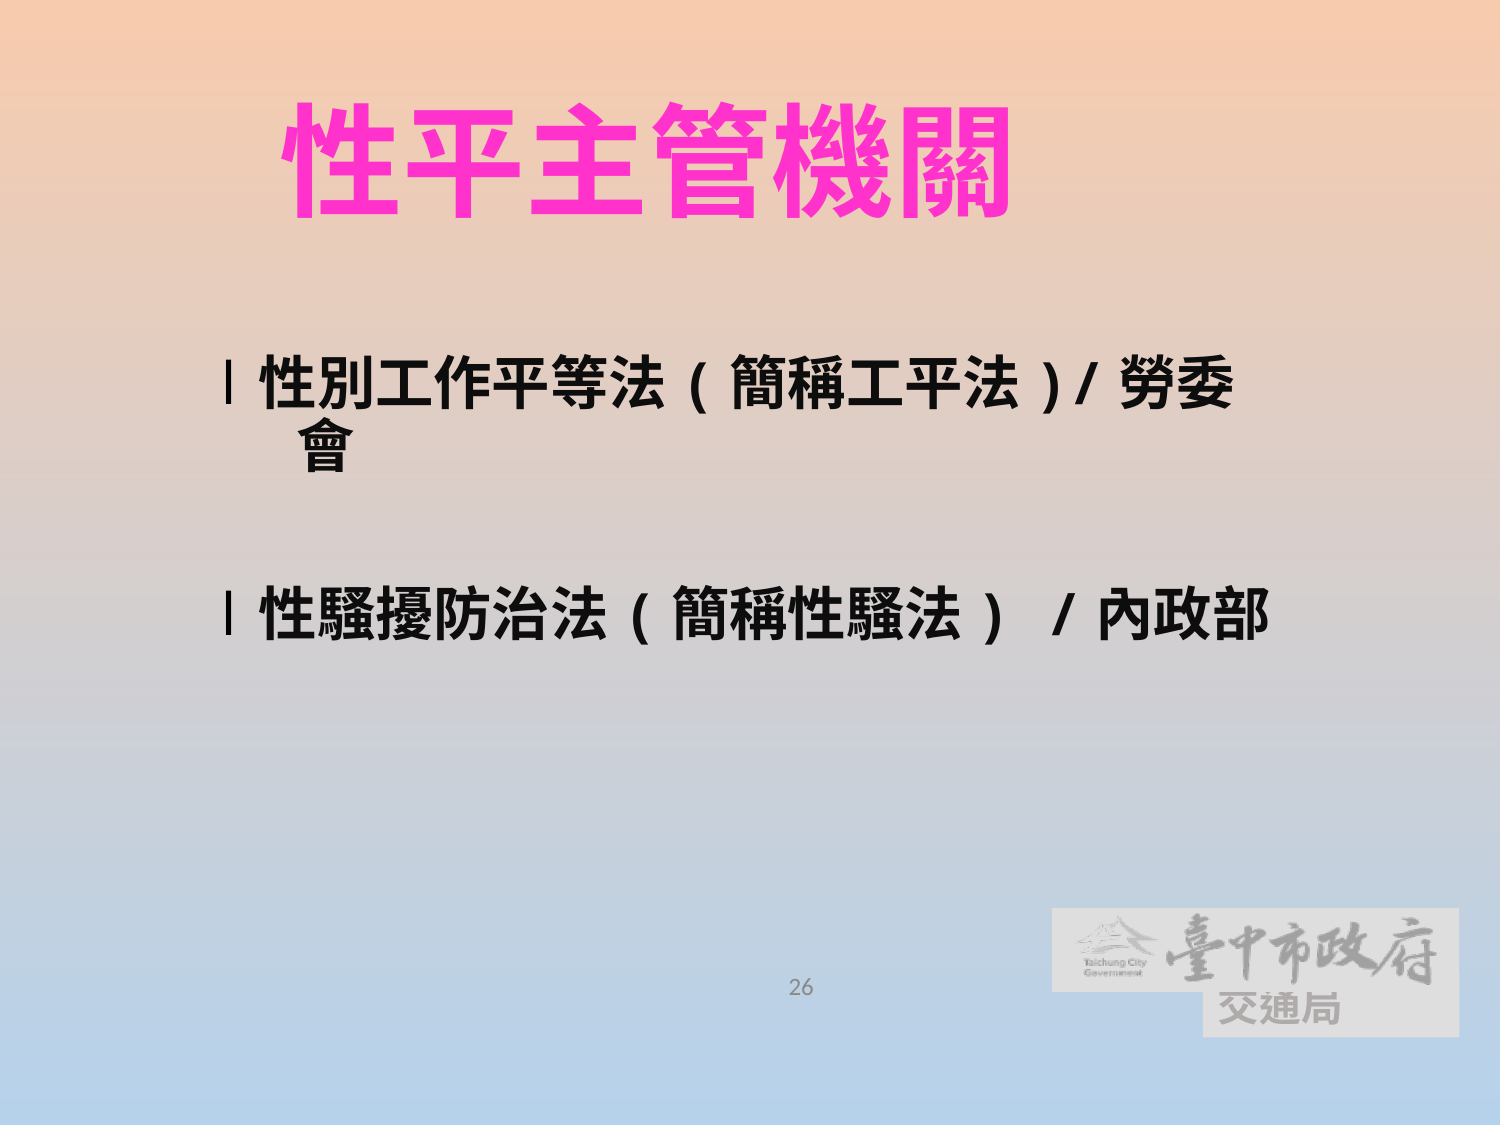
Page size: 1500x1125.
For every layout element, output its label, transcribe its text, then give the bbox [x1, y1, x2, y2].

list 性別工作平等法(簡稱工平法)/勞委會 性騷擾防治法(簡稱性騷法) /內政部 [206, 347, 1294, 782]
text_box 26 [773, 944, 886, 1027]
text_box 性平主管機關 [103, 94, 1194, 239]
